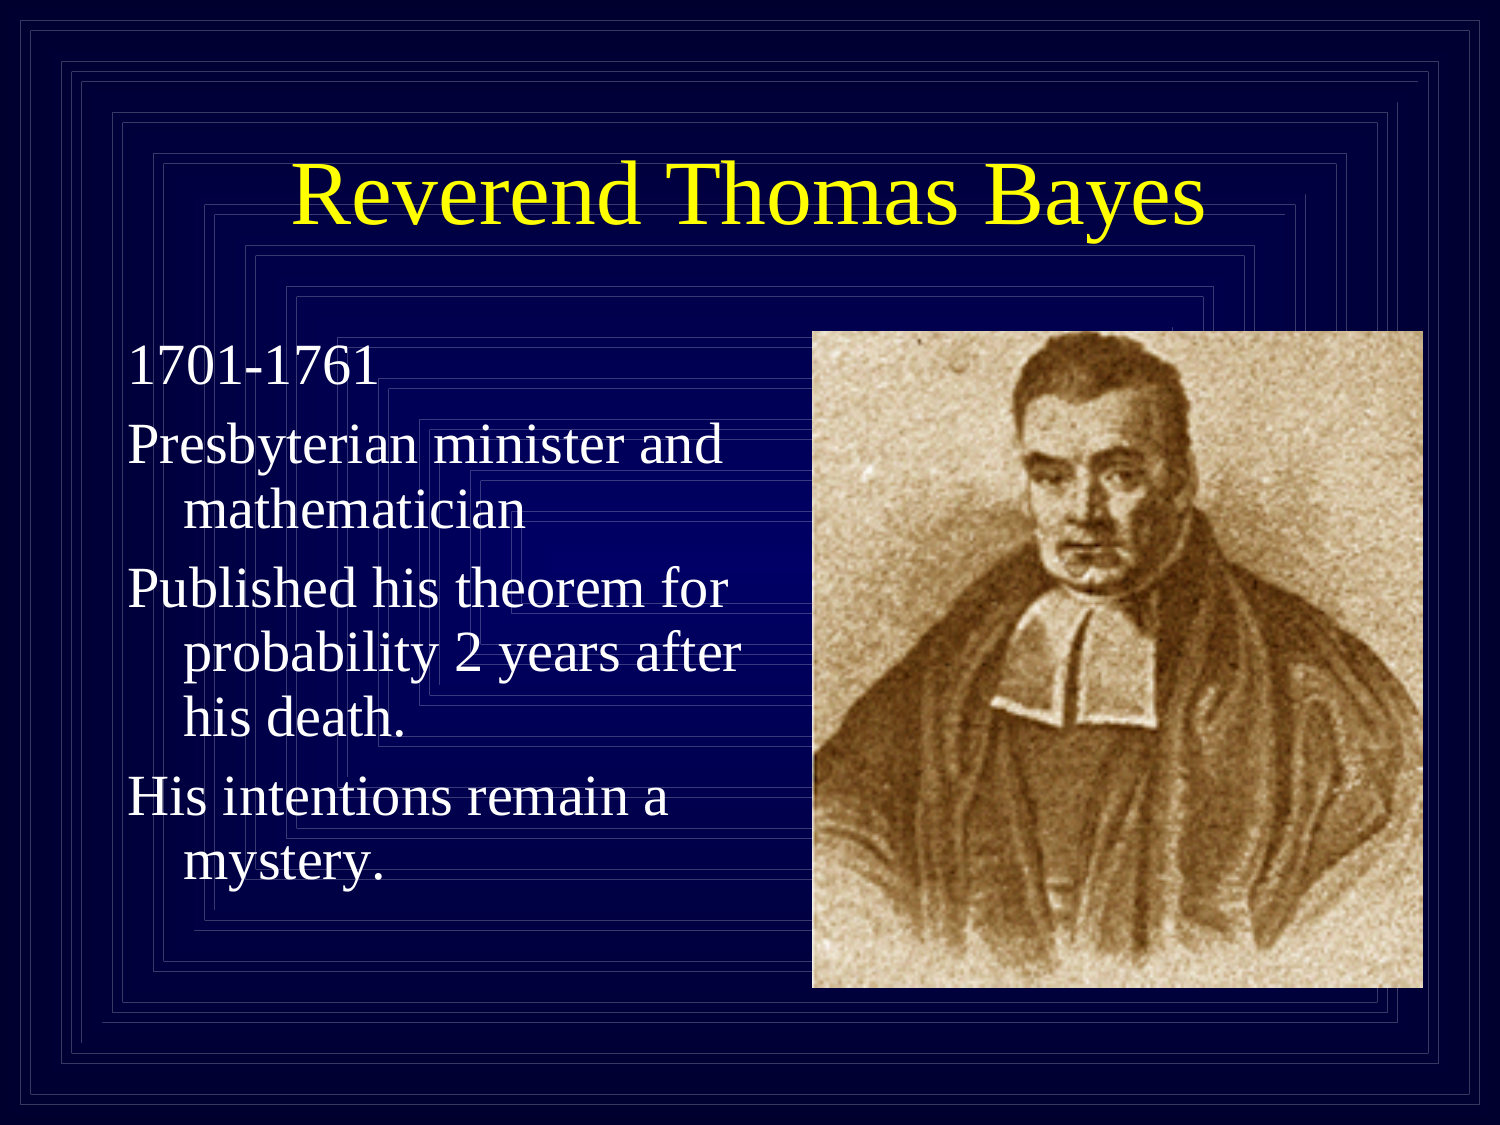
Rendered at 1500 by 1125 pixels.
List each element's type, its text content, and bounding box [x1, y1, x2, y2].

picture [812, 331, 1423, 988]
list 1701-1761 Presbyterian minister and mathematician Published his theorem for probability 2 years after his death. His intentions remain a mystery. [112, 324, 789, 1084]
title Reverend Thomas Bayes [112, 99, 1388, 288]
